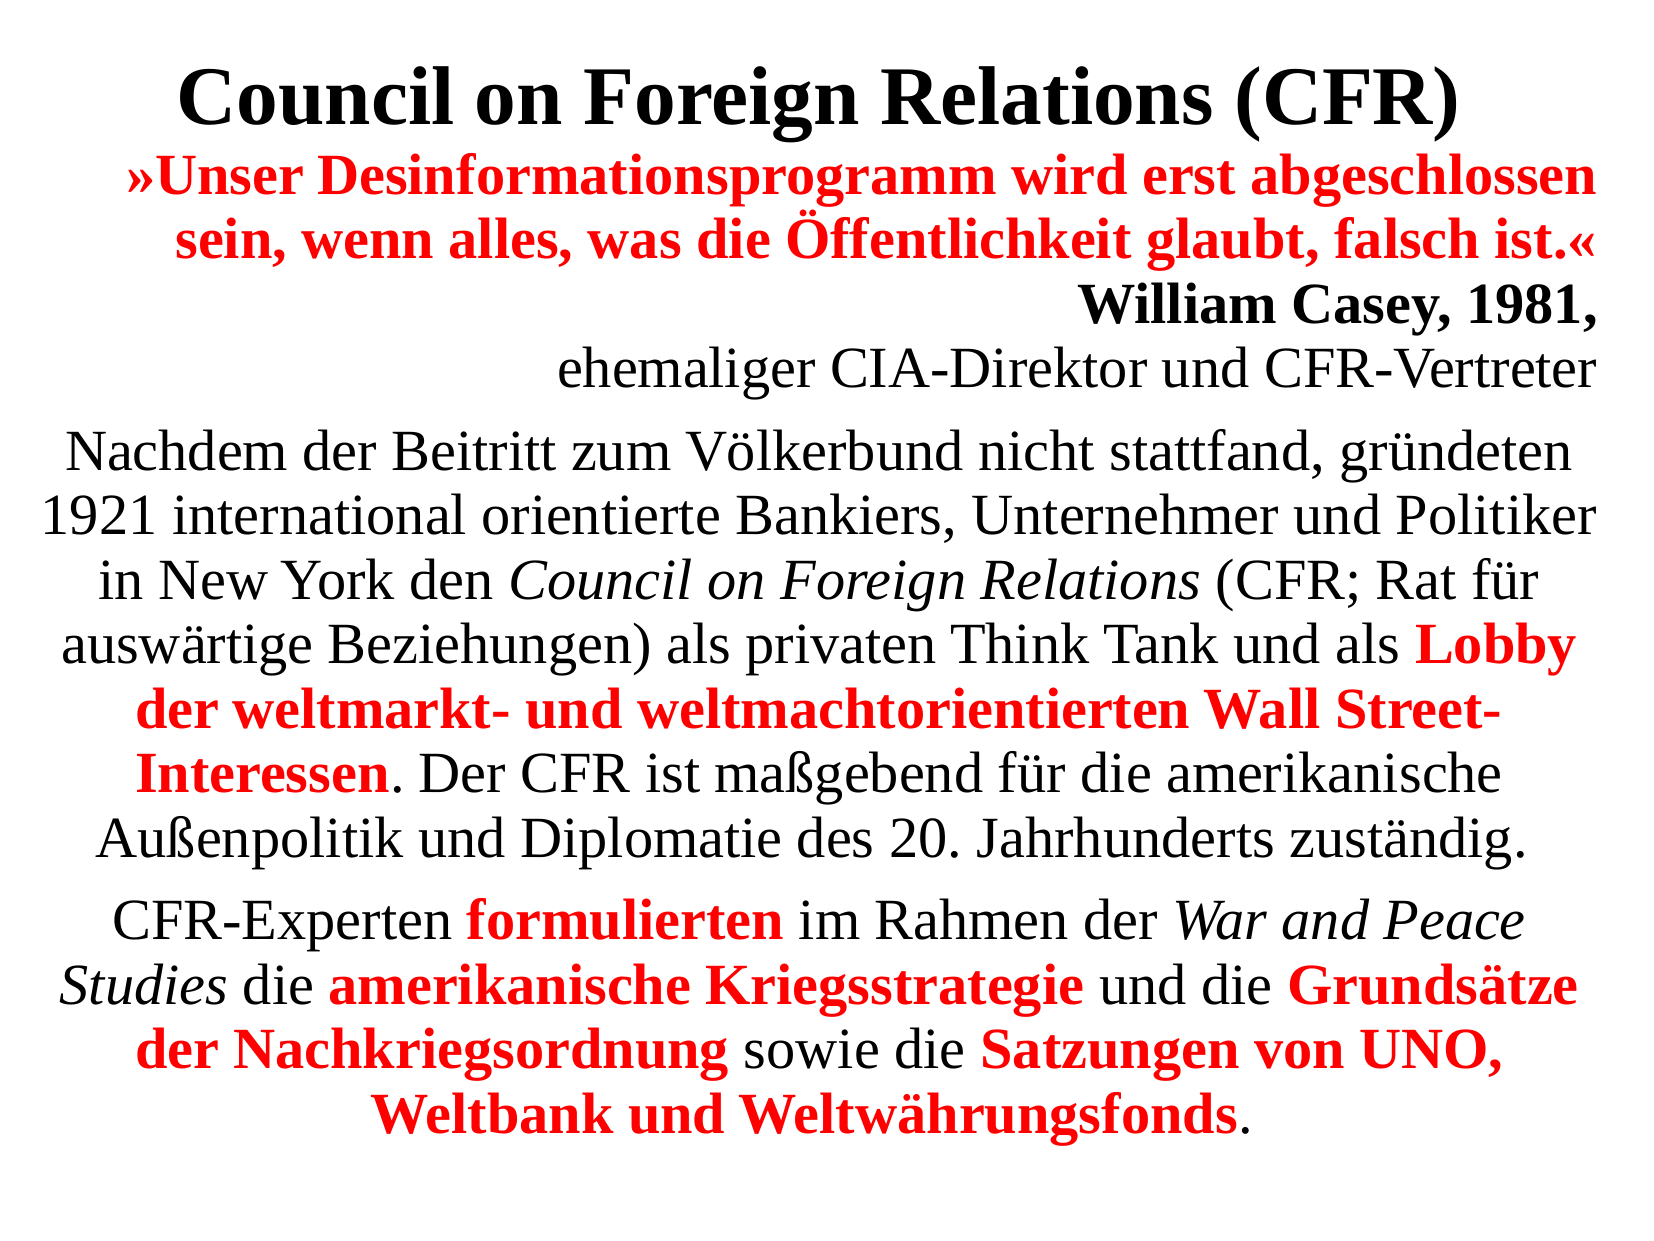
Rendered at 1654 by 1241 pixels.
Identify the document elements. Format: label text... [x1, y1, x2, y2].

text_box Council on Foreign Relations (CFR) »Unser Desinformationsprogramm wird erst abgeschlossen sein, wenn alles, was die Öffentlichkeit glaubt, falsch ist.« William Casey, 1981, ehemaliger CIA-Direktor und CFR-Vertreter Nachdem der Beitritt zum Völkerbund nicht stattfand, gründeten 1921 international orientierte Bankiers, Unternehmer und Politiker in New York den Council on Foreign Relations (CFR; Rat für auswärtige Beziehungen) als privaten Think Tank und als Lobby der weltmarkt- und weltmachtorientierten Wall Street-Interessen. Der CFR ist maßgebend für die amerikanische Außenpolitik und Diplomatie des 20. Jahrhunderts zuständig. CFR-Experten formulierten im Rahmen der War and Peace Studies die amerikanische Kriegsstrategie und die Grundsätze der Nachkriegsordnung sowie die Satzungen von UNO, Weltbank und Weltwährungsfonds. [26, 42, 1633, 1177]
